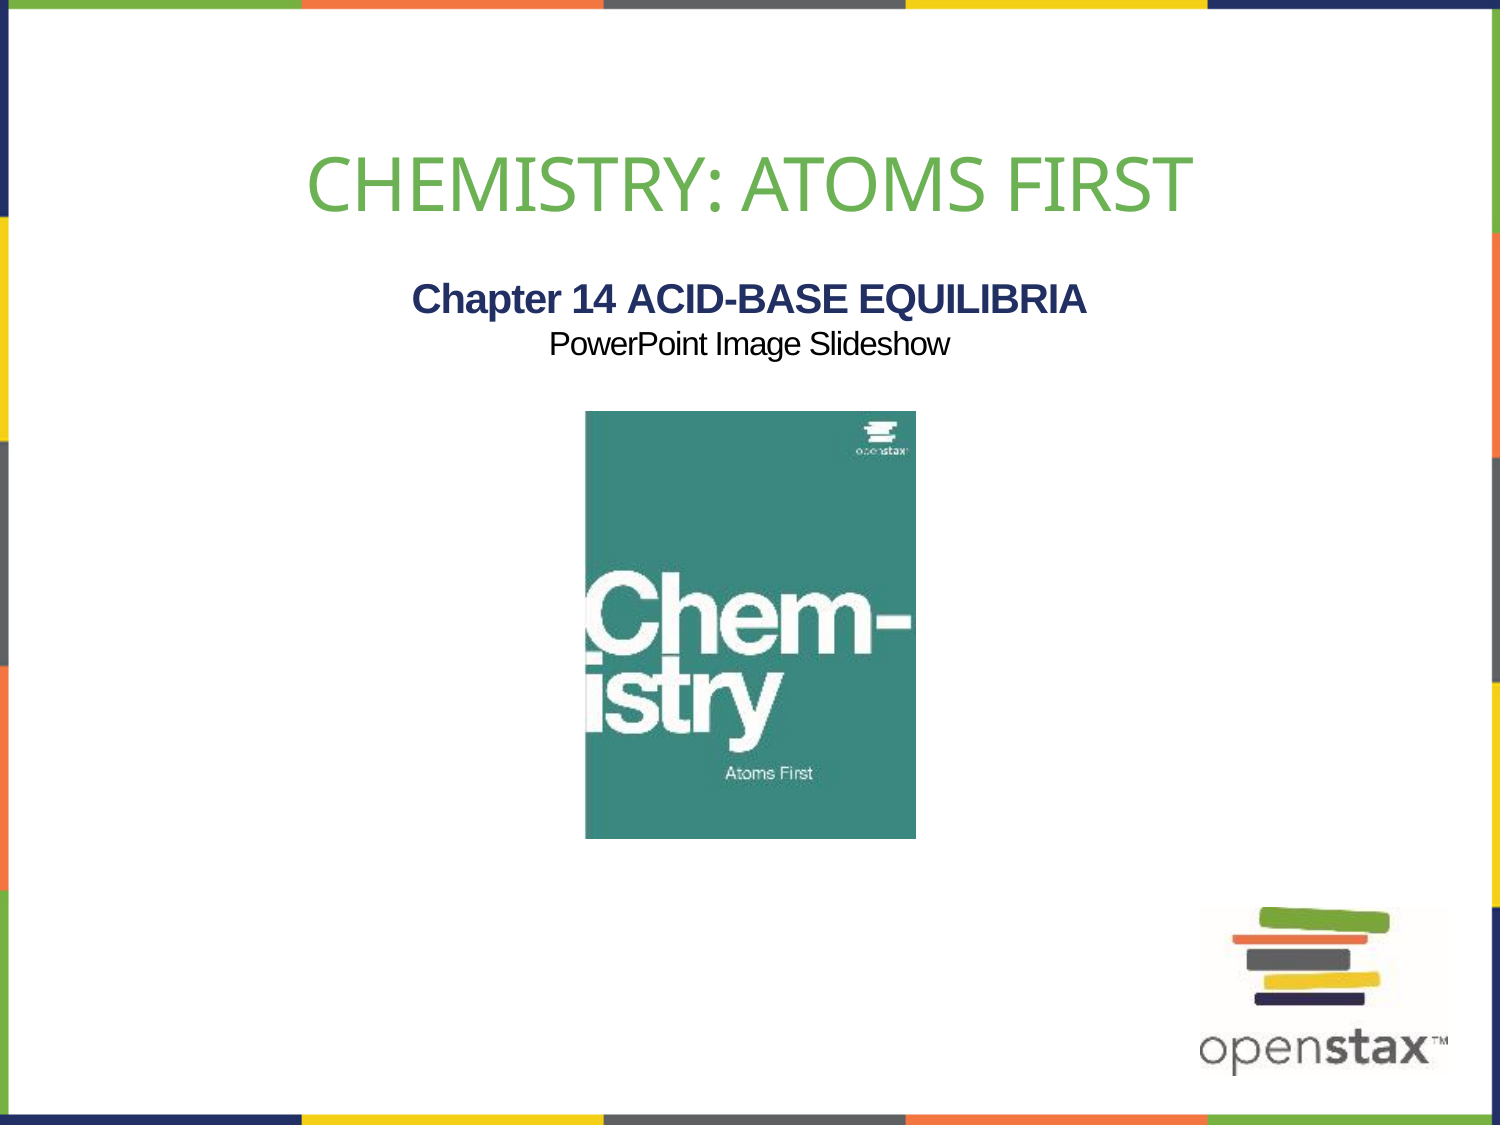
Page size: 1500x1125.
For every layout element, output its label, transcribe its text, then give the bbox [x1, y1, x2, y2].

picture [0, 0, 1500, 129]
picture [0, 246, 1500, 1125]
text_box CHEMISTRY: Atoms First Chapter 14 Acid-Base Equilibria PowerPoint Image Slideshow [0, 129, 1500, 246]
